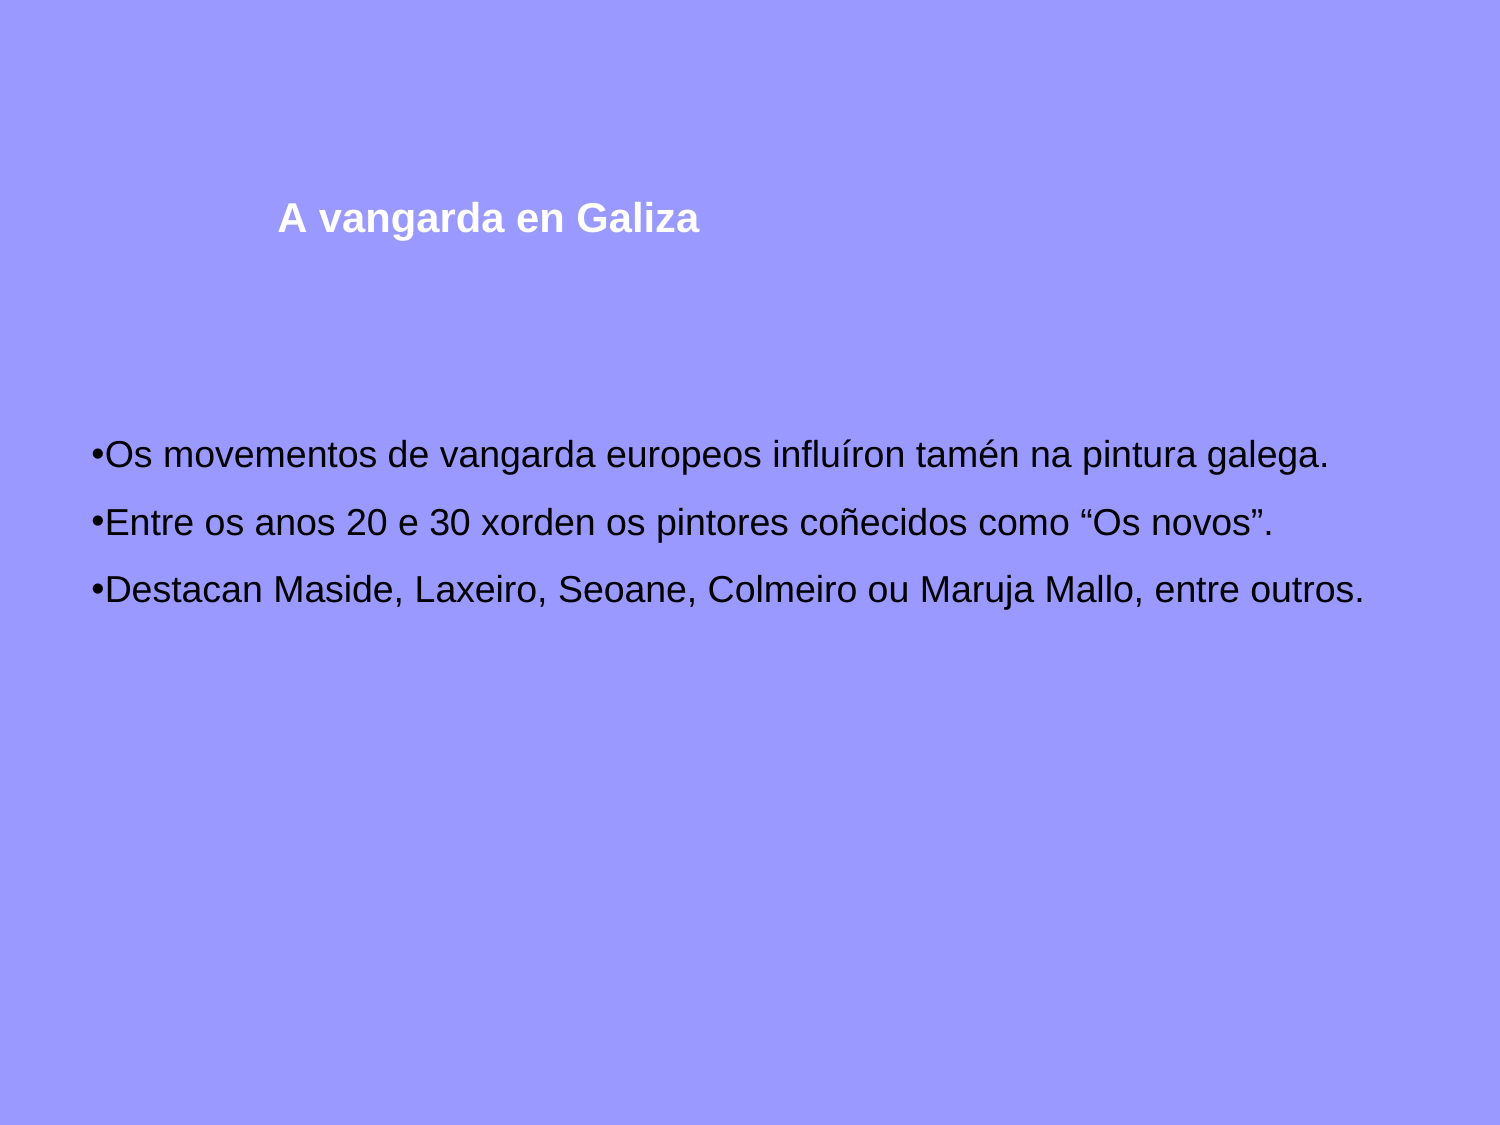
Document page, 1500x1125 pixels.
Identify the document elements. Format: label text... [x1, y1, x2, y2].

text_box A vangarda en Galiza [262, 183, 715, 250]
text_box Os movementos de vangarda europeos influíron tamén na pintura galega. Entre os anos 20 e 30 xorden os pintores coñecidos como “Os novos”. Destacan Maside, Laxeiro, Seoane, Colmeiro ou Maruja Mallo, entre outros. [76, 400, 1500, 664]
